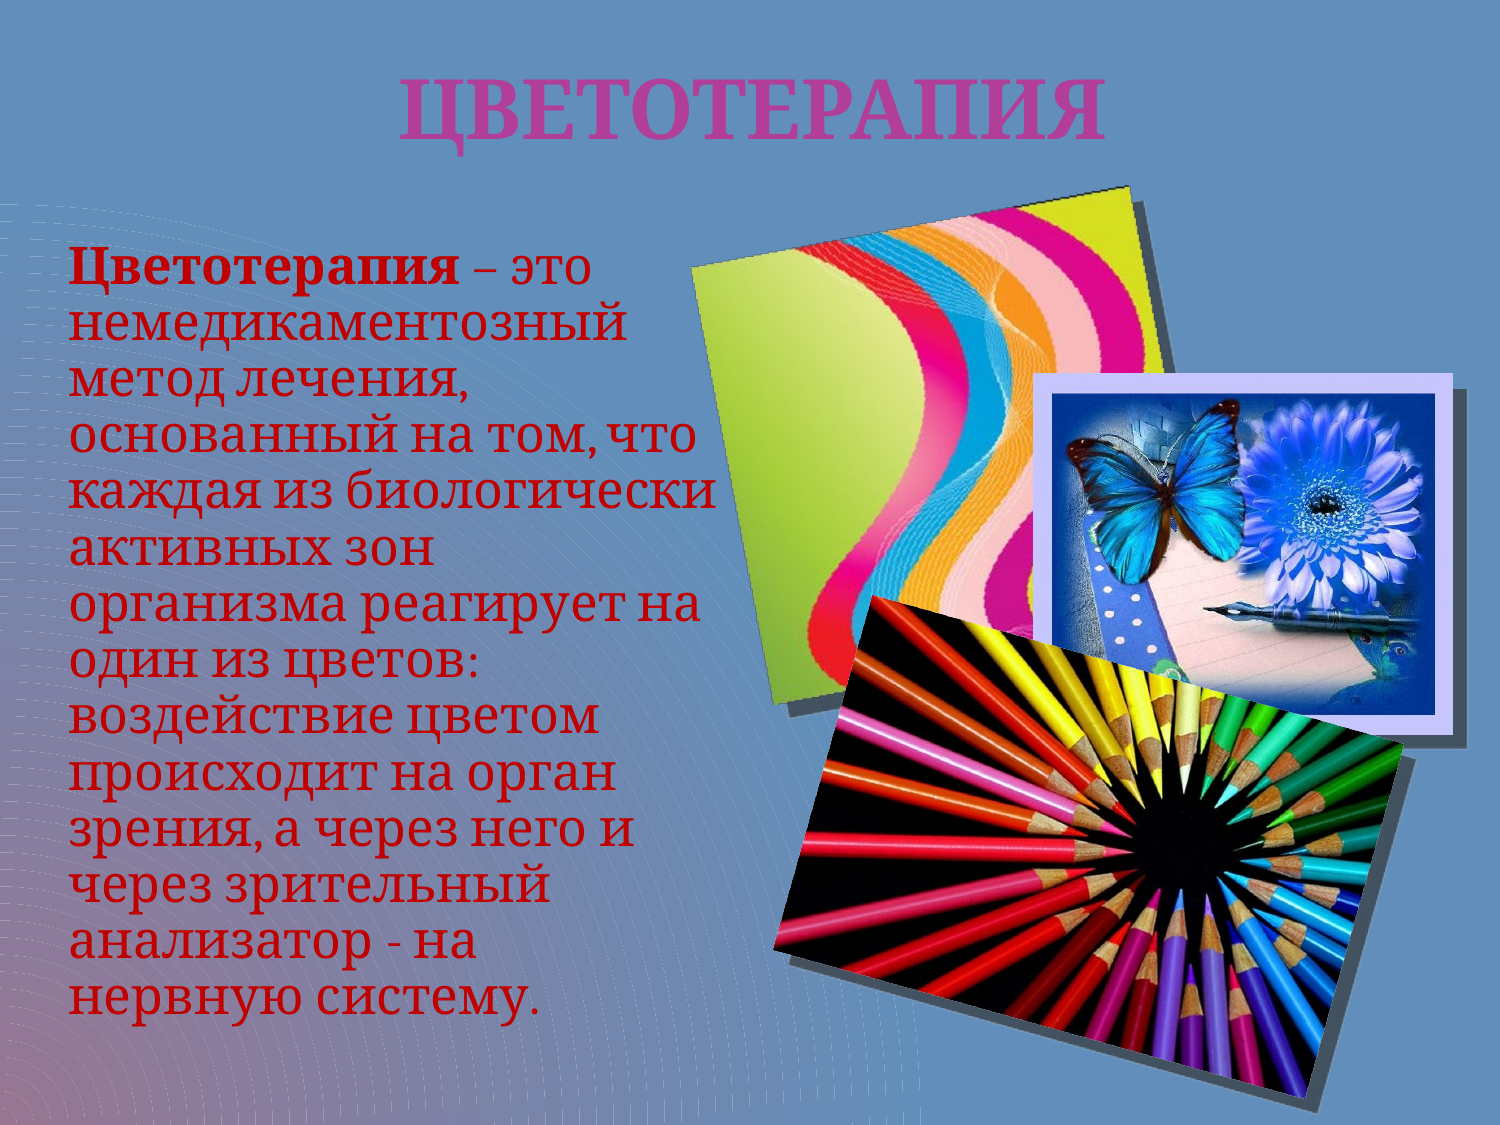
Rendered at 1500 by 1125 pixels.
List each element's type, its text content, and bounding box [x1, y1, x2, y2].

picture [690, 184, 1453, 1099]
list Цветотерапия – это немедикаментозный метод лечения, основанный на том, что каждая из биологически активных зон организма реагирует на один из цветов: воздействие цветом происходит на орган зрения, а через него и через зрительный анализатор - на нервную систему. [53, 231, 741, 1071]
title Цветотерапия [49, 0, 1475, 214]
